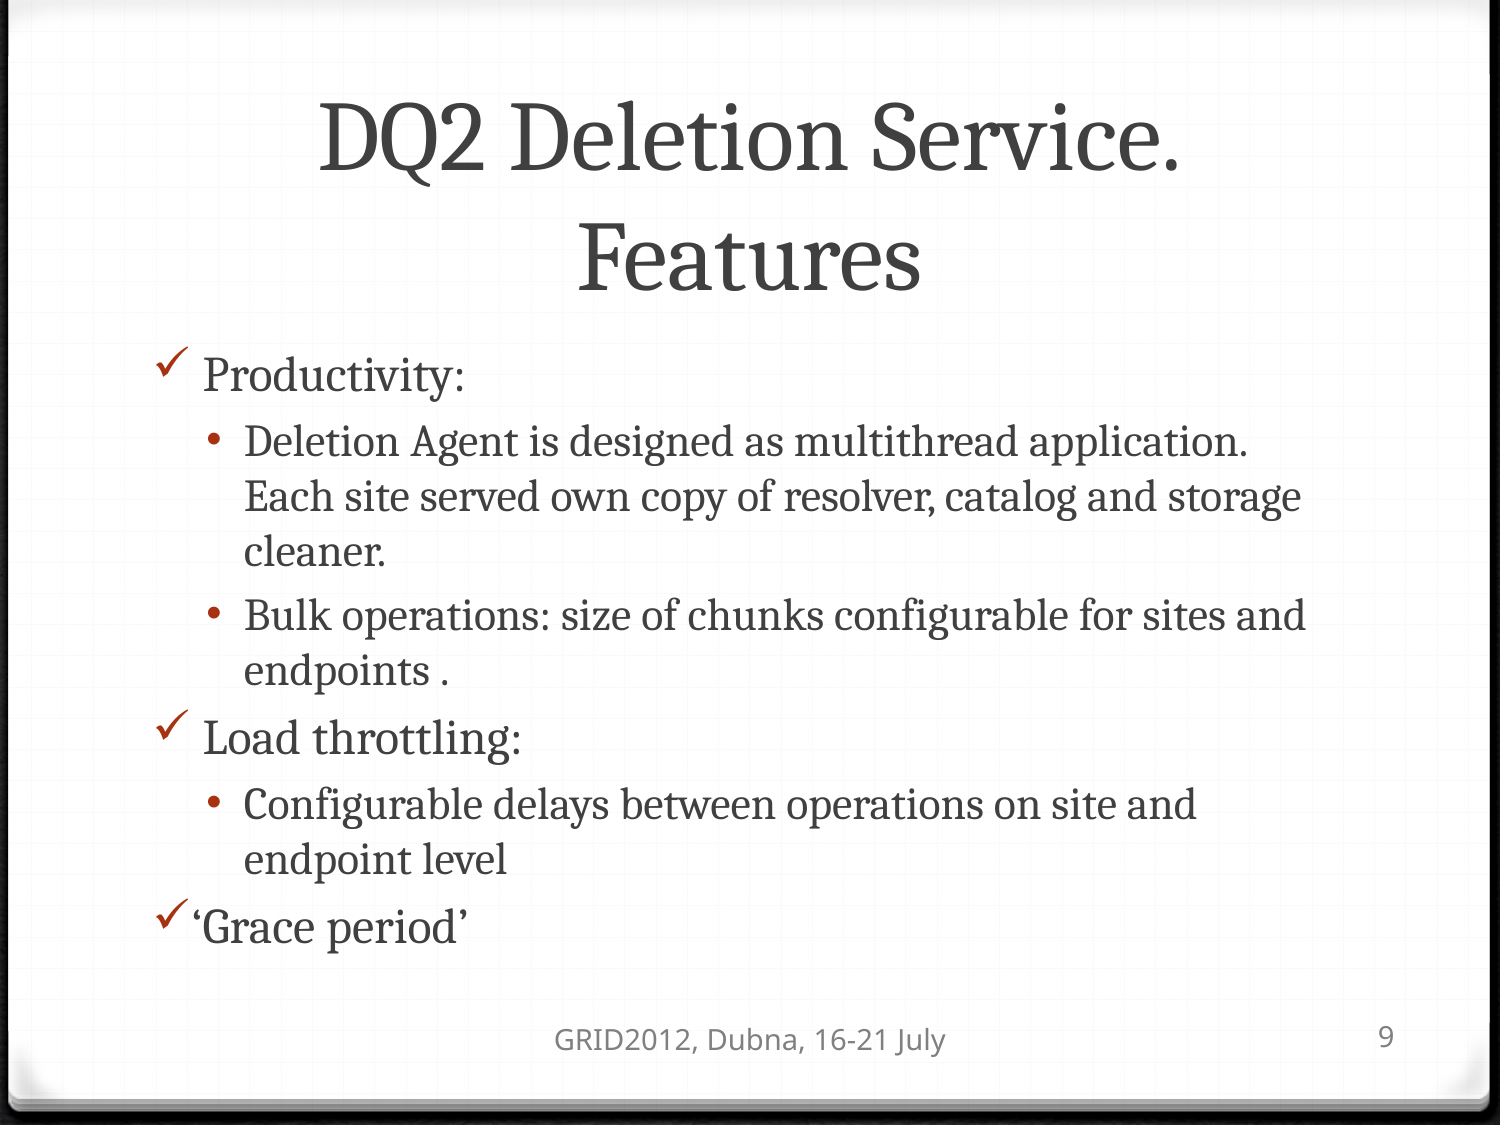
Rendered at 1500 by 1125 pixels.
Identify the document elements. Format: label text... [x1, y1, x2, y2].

title DQ2 Deletion Service. Features [90, 71, 1410, 309]
list Productivity: Deletion Agent is designed as multithread application. Each site served own copy of resolver, catalog and storage cleaner. Bulk operations: size of chunks configurable for sites and endpoints . Load throttling: Configurable delays between operations on site and endpoint level ‘Grace period’ [137, 334, 1363, 983]
footer GRID2012, Dubna, 16-21 July [512, 1008, 988, 1069]
picture [0, 0, 1500, 1125]
slide_number <number> [1059, 1008, 1410, 1069]
